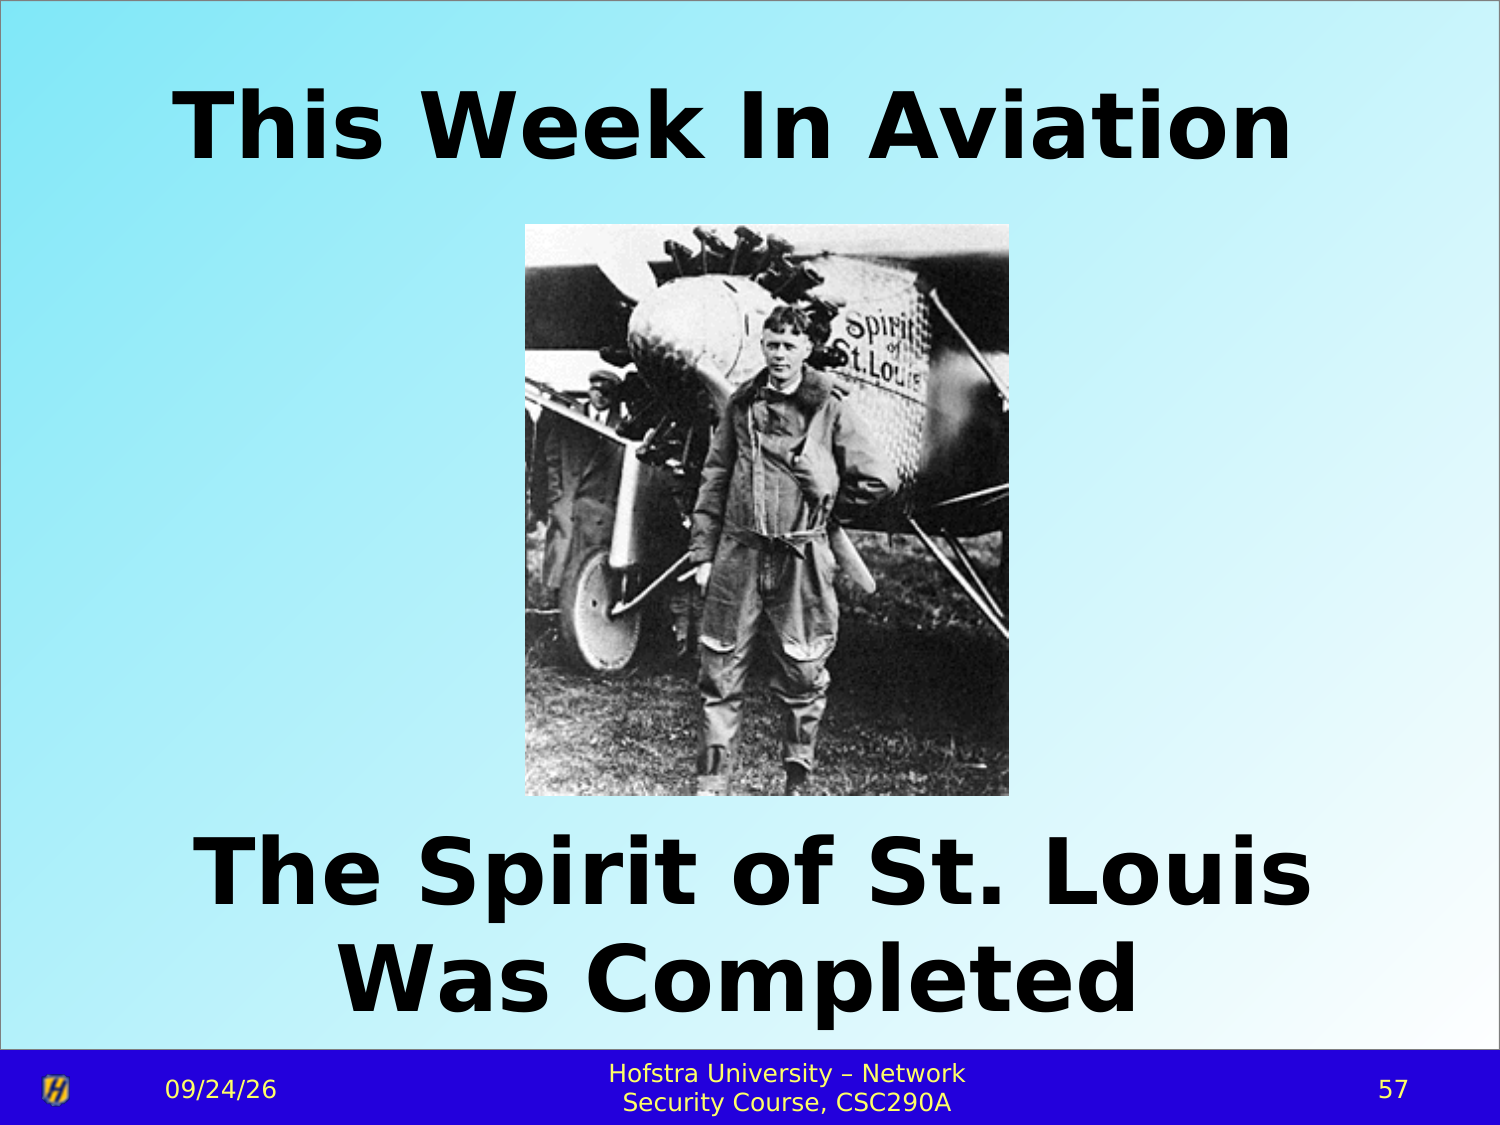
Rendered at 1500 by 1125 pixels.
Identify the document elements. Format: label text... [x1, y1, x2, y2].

title The Spirit of St. Louis Was Completed [75, 819, 1434, 1034]
picture [525, 224, 1009, 796]
picture [37, 1072, 76, 1110]
title This Week In Aviation [71, 70, 1431, 184]
